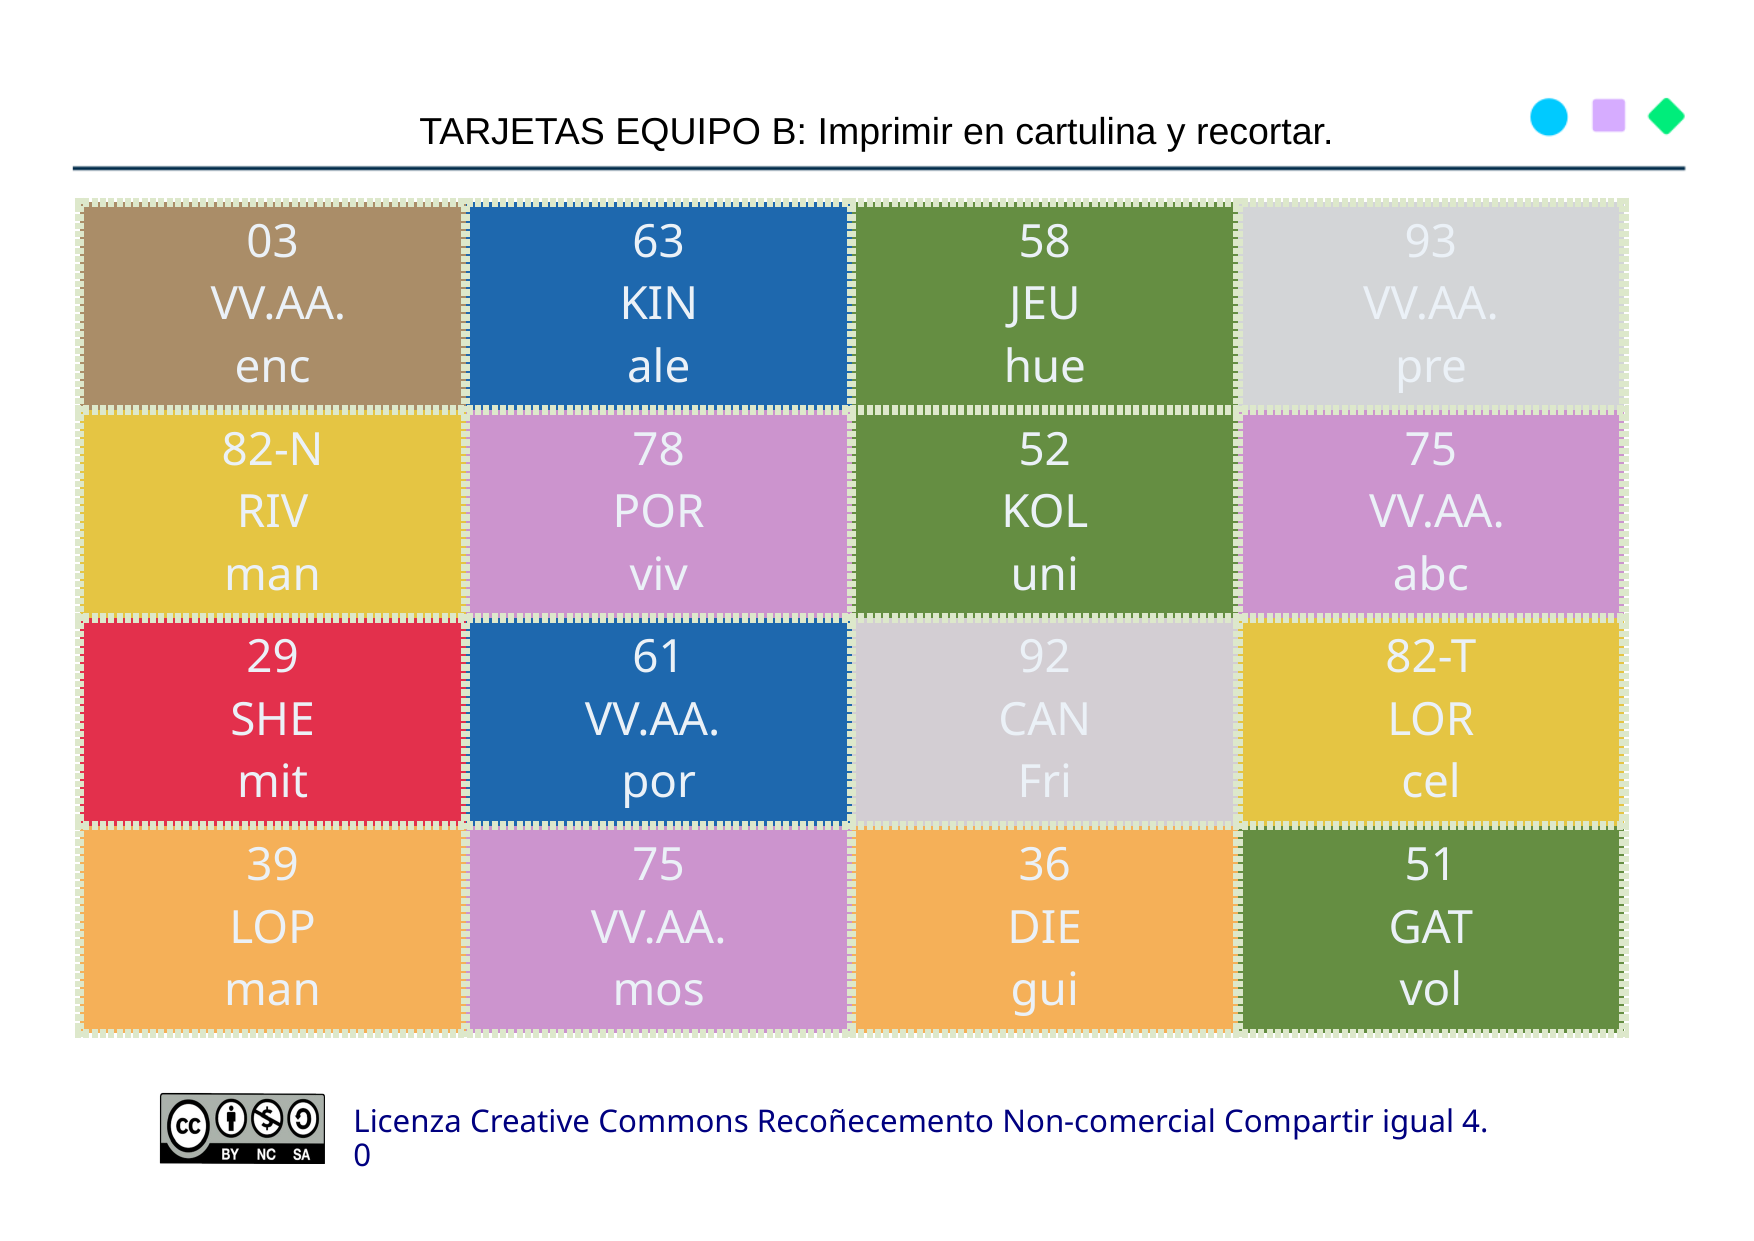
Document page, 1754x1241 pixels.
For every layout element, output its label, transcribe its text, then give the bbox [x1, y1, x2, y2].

table_cell 82-N RIV man [80, 410, 466, 618]
table_header 03 VV.AA. enc [80, 202, 466, 410]
table_cell 78 POR viv [466, 410, 852, 618]
table_header 63 KIN ale [466, 202, 852, 410]
table_cell 75 VV.AA. abc [1238, 410, 1624, 618]
table_cell 82-T LOR cel [1238, 618, 1624, 826]
table_cell 51 GAT vol [1238, 826, 1624, 1033]
table_cell 29 SHE mit [80, 618, 466, 826]
table_cell 39 LOP man [80, 826, 466, 1033]
table_cell 92 CAN Fri [852, 618, 1238, 826]
table_cell 36 DIE gui [852, 826, 1238, 1033]
picture [59, 70, 1695, 194]
table_cell 52 KOL uni [852, 410, 1238, 618]
picture [159, 1092, 325, 1164]
table_cell 75 VV.AA. mos [466, 826, 852, 1033]
table_header 93 VV.AA. pre [1238, 202, 1624, 410]
table_header 58 JEU hue [852, 202, 1238, 410]
text_box Licenza Creative Commons Recoñecemento Non-comercial Compartir igual 4.0 [338, 1072, 1506, 1170]
table_cell 61 VV.AA. por [466, 618, 852, 826]
